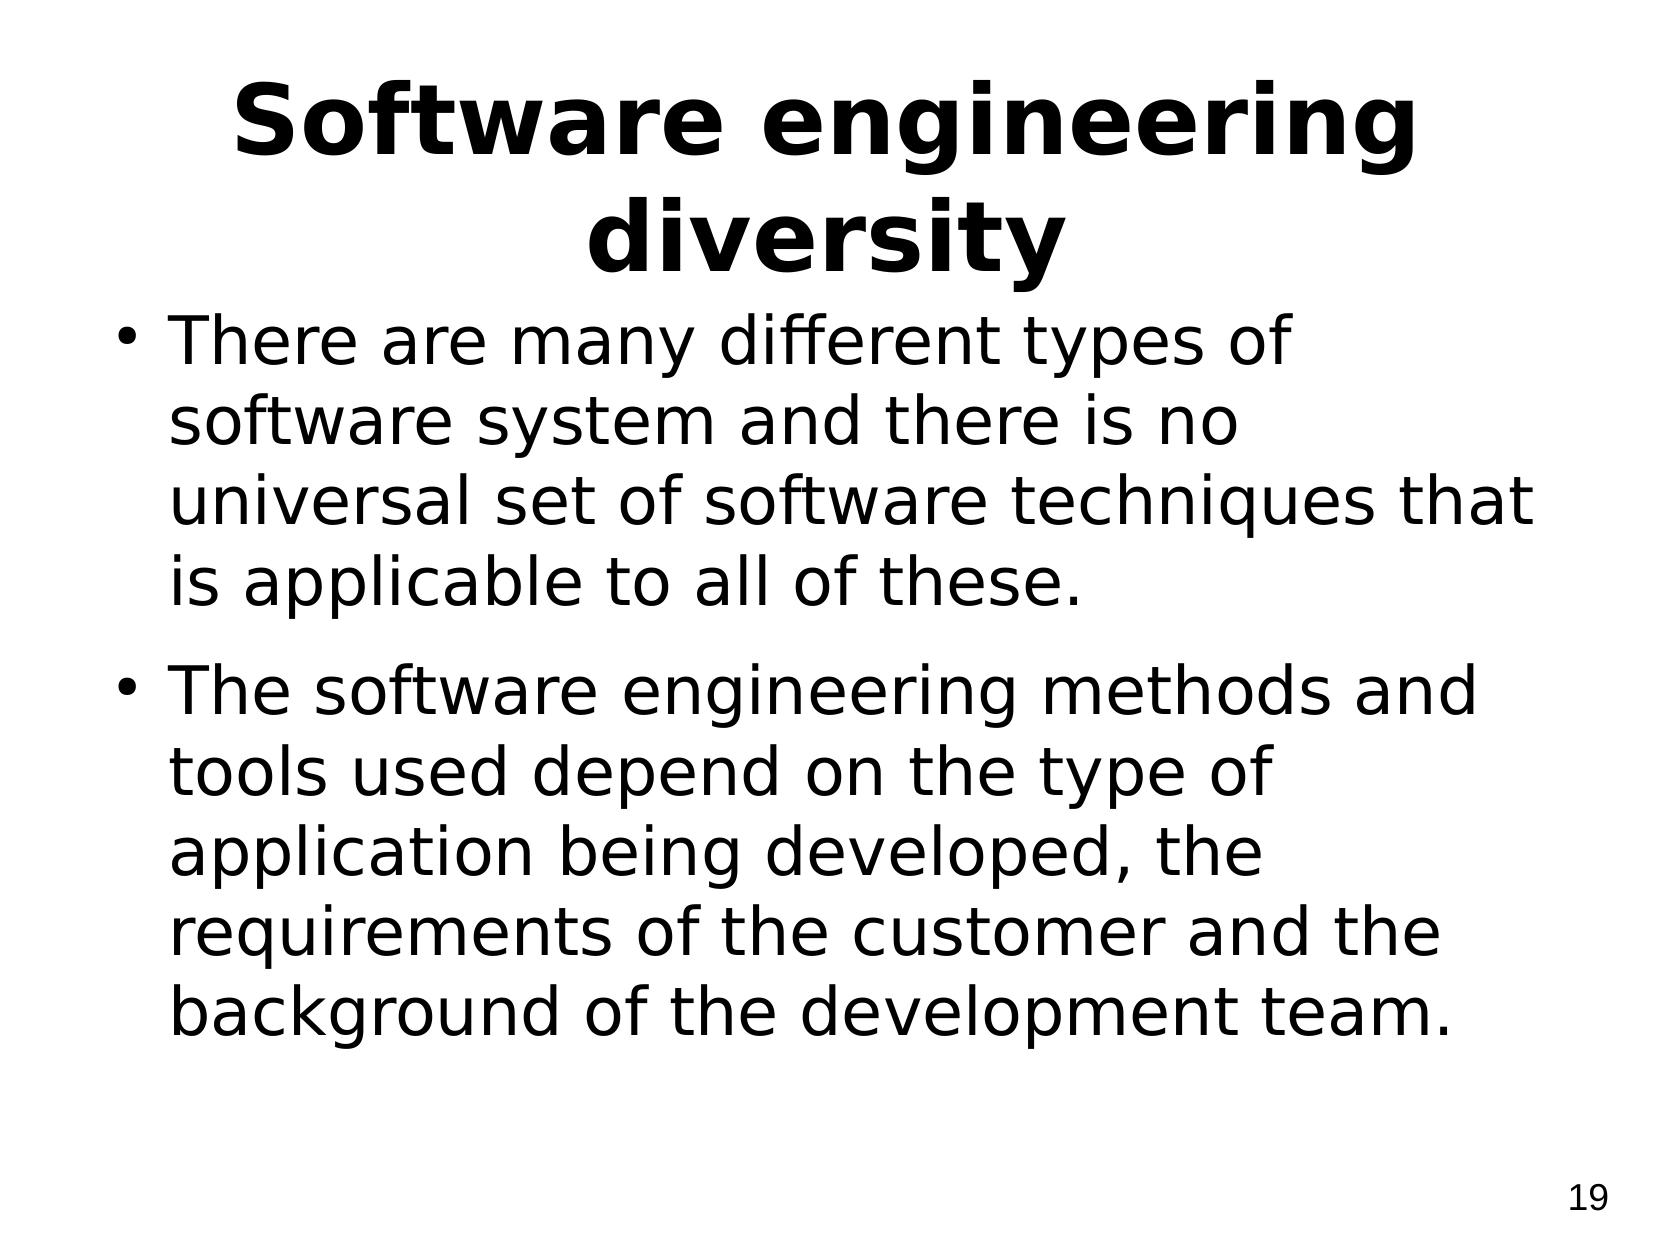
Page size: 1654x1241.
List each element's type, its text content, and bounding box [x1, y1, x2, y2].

title Software engineering diversity [82, 49, 1571, 195]
list There are many different types of software system and there is no universal set of software techniques that is applicable to all of these. The software engineering methods and tools used depend on the type of application being developed, the requirements of the customer and the background of the development team. [82, 290, 1571, 1010]
